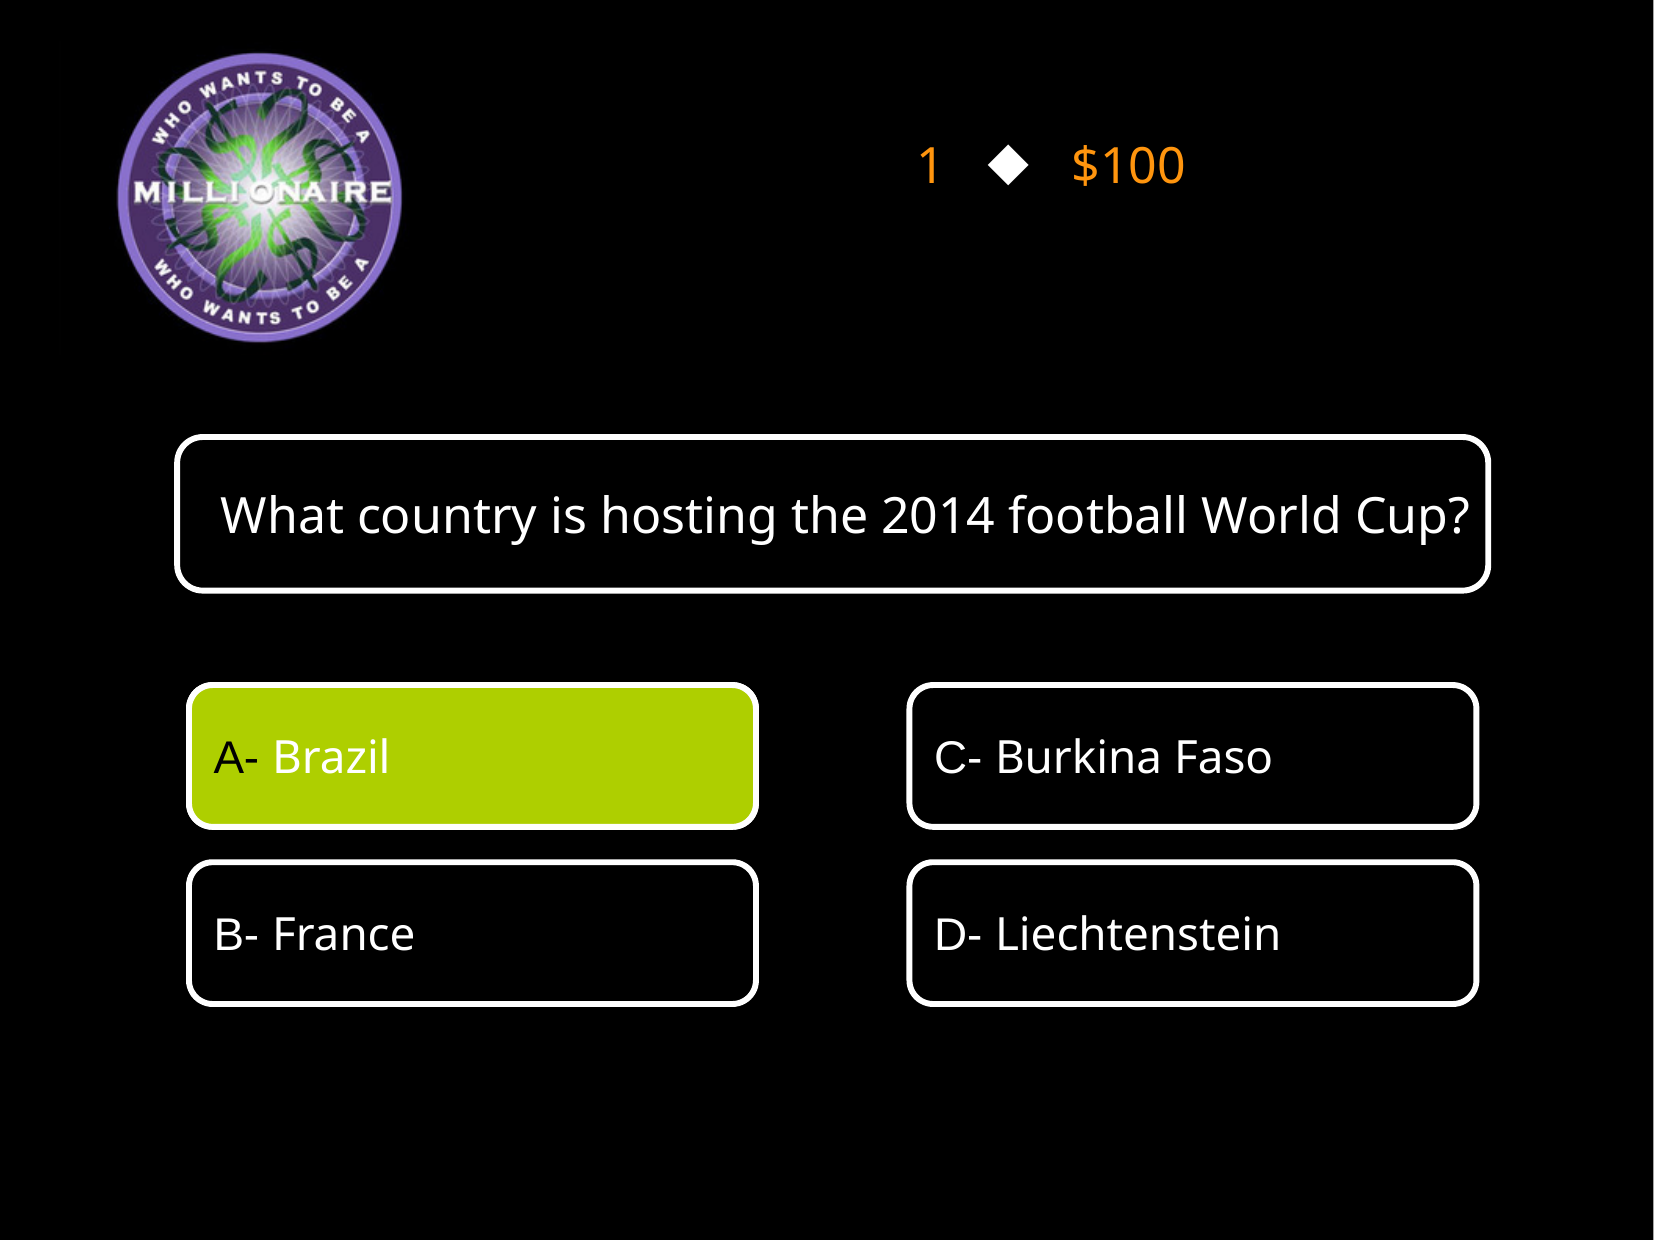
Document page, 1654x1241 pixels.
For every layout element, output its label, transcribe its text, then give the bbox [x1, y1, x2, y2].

text_box D- Liechtenstein [909, 862, 1477, 1004]
text_box A- Brazil [188, 685, 756, 827]
text_box 1  $100 [774, 129, 1458, 237]
text_box B- France [188, 862, 756, 1004]
text_box What country is hosting the 2014 football World Cup? [177, 437, 1489, 591]
picture [59, 41, 477, 355]
text_box C- Burkina Faso [909, 685, 1477, 827]
